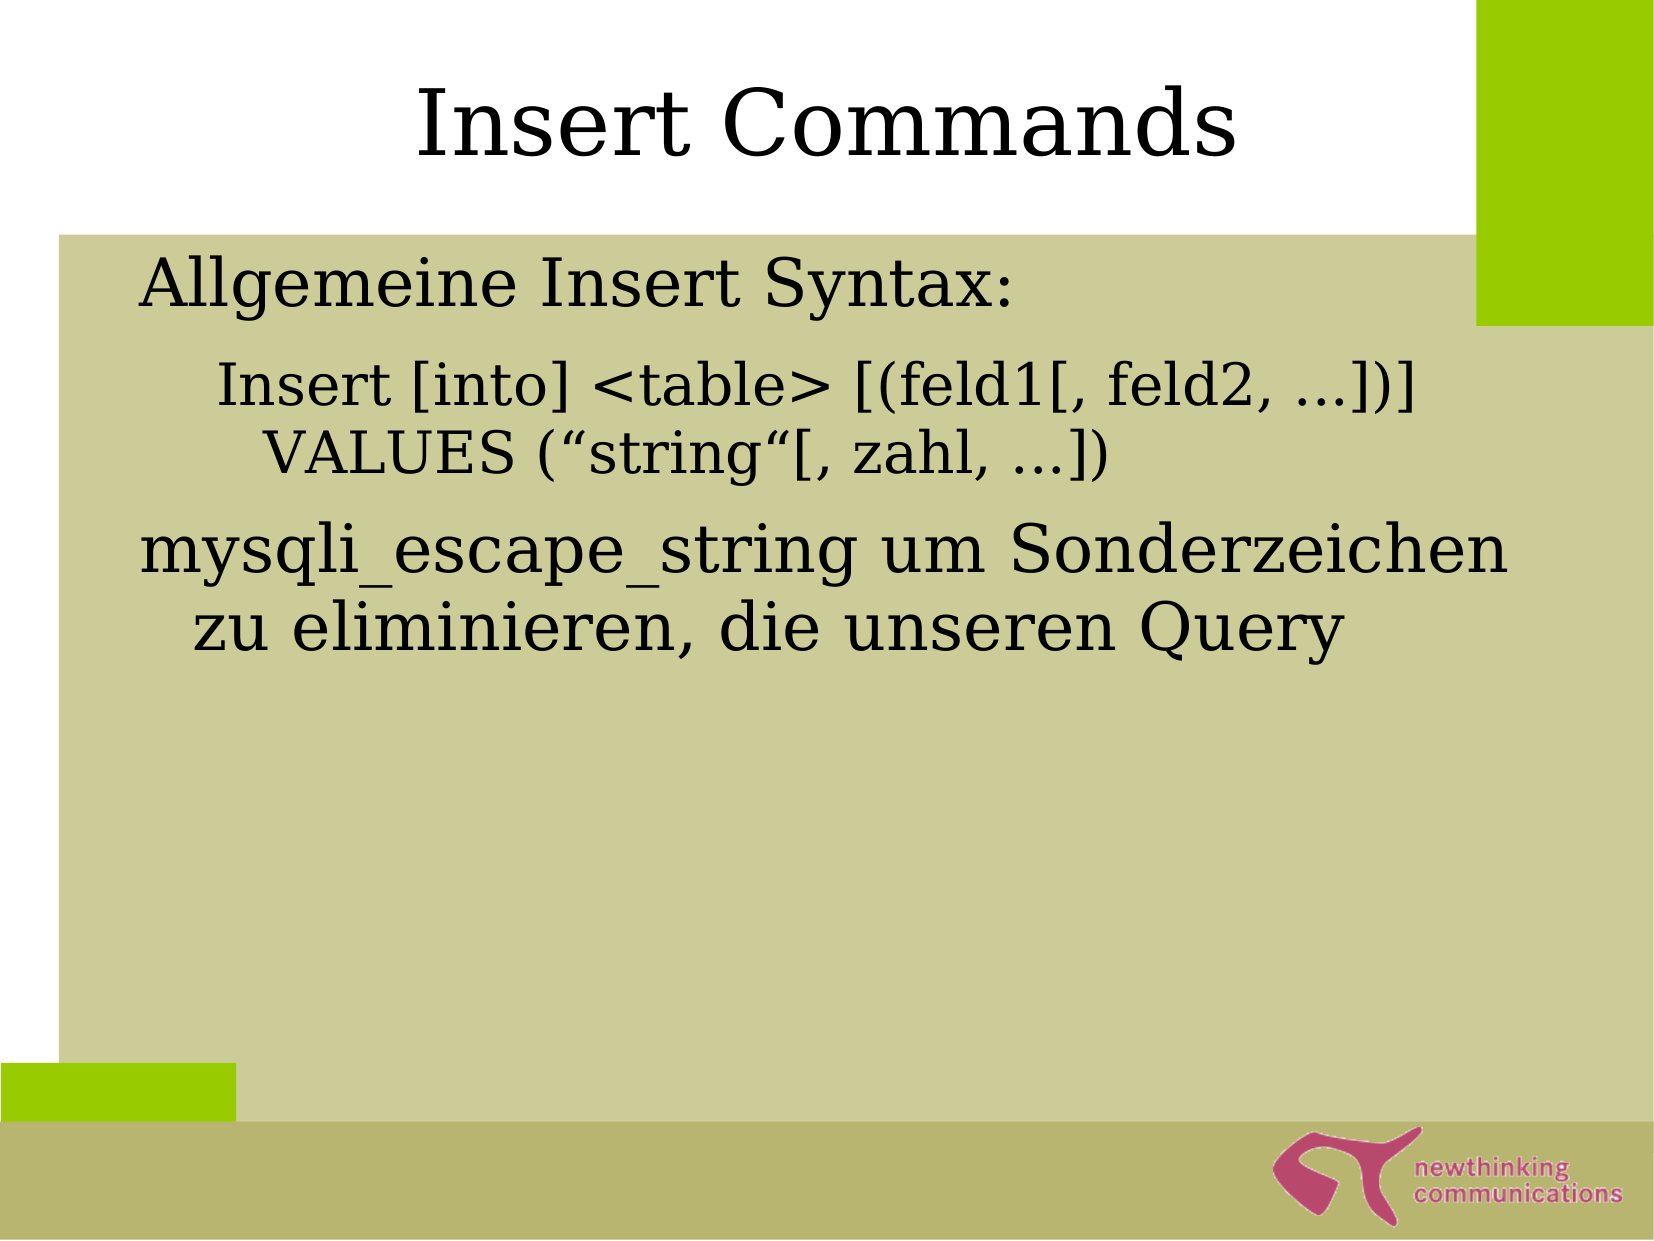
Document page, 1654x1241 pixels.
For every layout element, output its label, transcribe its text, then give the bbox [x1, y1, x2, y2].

title Insert Commands [121, 20, 1534, 228]
list Allgemeine Insert Syntax: Insert [into] <table> [(feld1[, feld2, ...])] VALUES (“string“[, zahl, ...]) mysqli_escape_string um Sonderzeichen zu eliminieren, die unseren Query [121, 244, 1534, 1026]
picture [1273, 1127, 1641, 1241]
